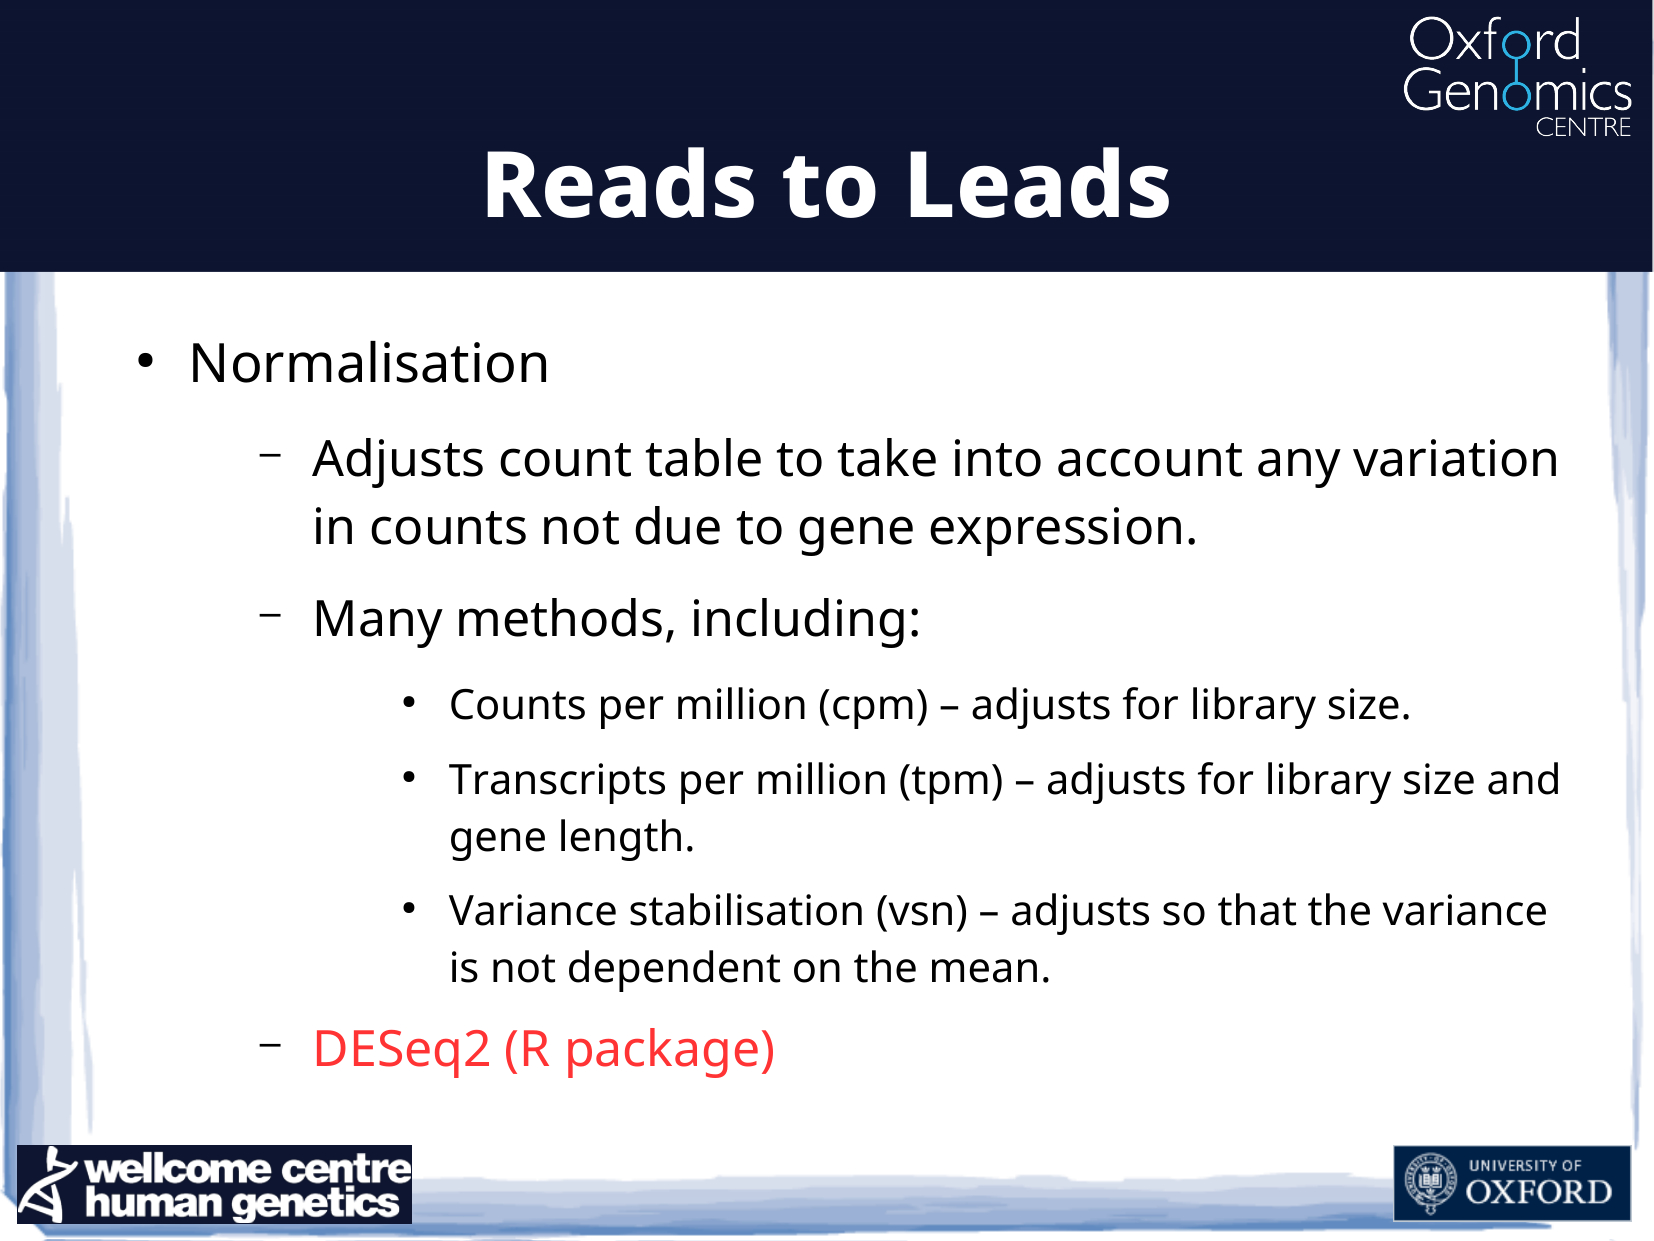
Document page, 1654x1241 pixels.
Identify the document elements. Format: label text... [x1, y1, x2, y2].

picture [0, 0, 1654, 1241]
title Reads to Leads [82, 78, 1571, 287]
list Normalisation Adjusts count table to take into account any variation in counts not due to gene expression. Many methods, including: Counts per million (cpm) – adjusts for library size. Transcripts per million (tpm) – adjusts for library size and gene length. Variance stabilisation (vsn) – adjusts so that the variance is not dependent on the mean. DESeq2 (R package) [118, 324, 1571, 1016]
